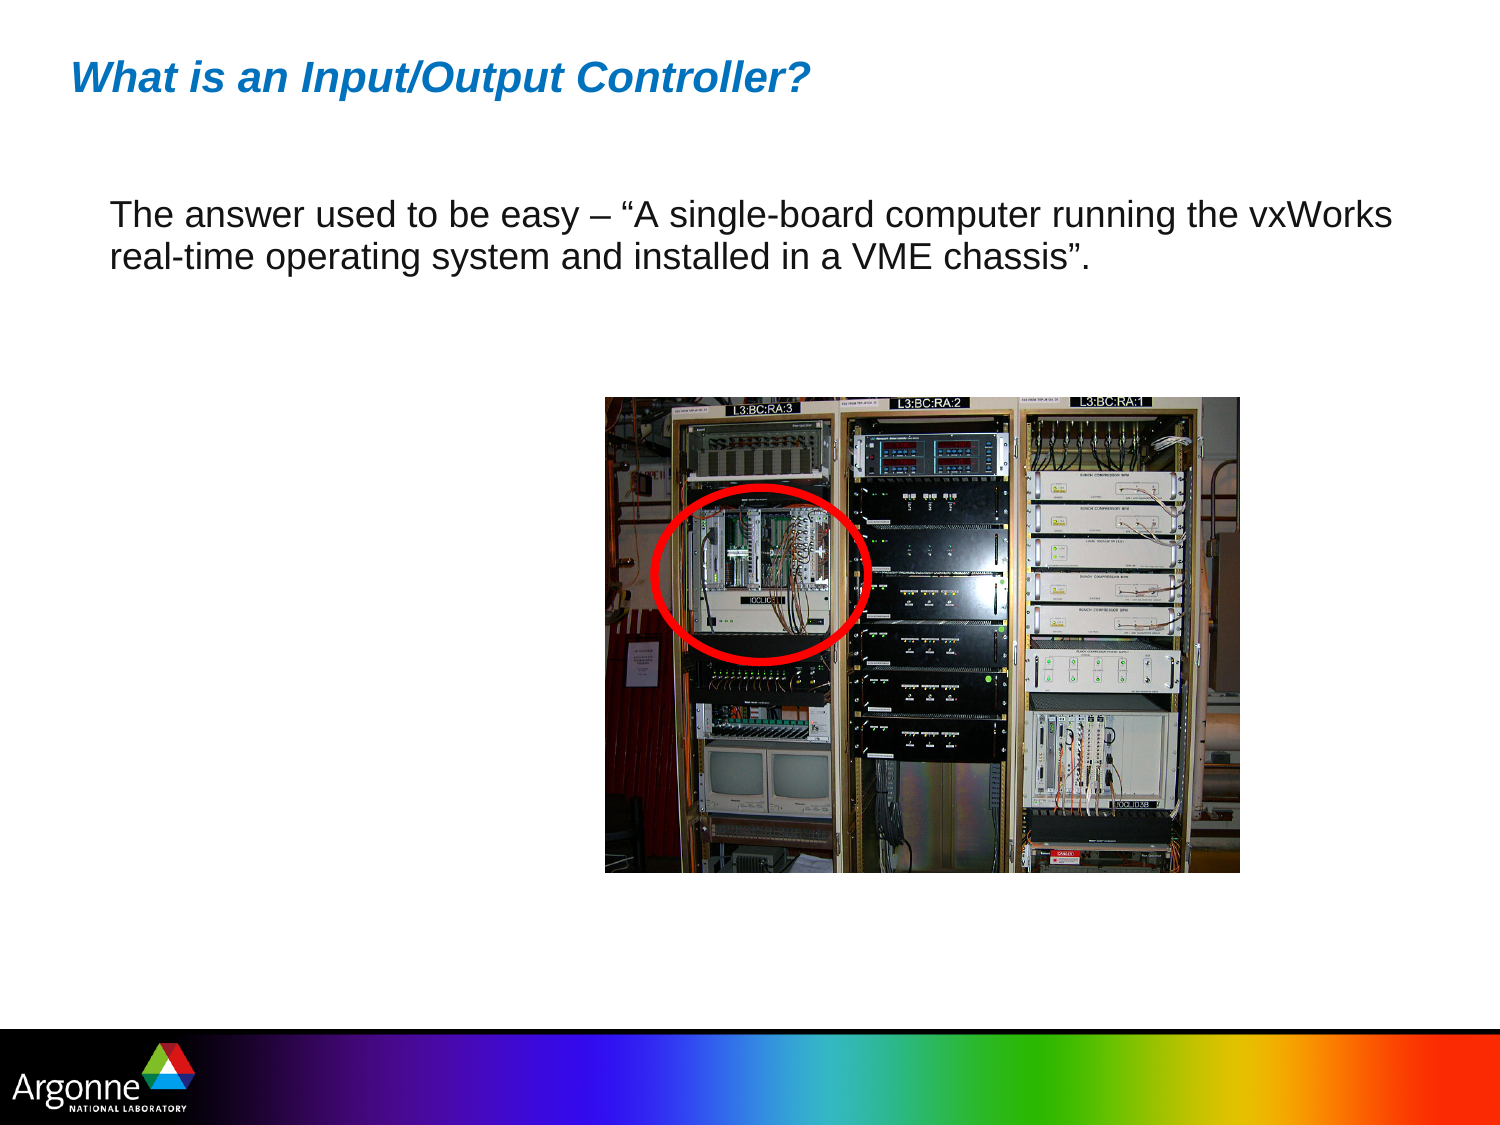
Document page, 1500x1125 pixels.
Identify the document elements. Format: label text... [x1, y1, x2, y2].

title What is an Input/Output Controller? [55, 57, 1361, 113]
text_box [654, 487, 869, 663]
picture [0, 1029, 1500, 1125]
list The answer used to be easy – “A single-board computer running the vxWorks real-time operating system and installed in a VME chassis”. [94, 185, 1439, 296]
picture [605, 397, 1240, 873]
